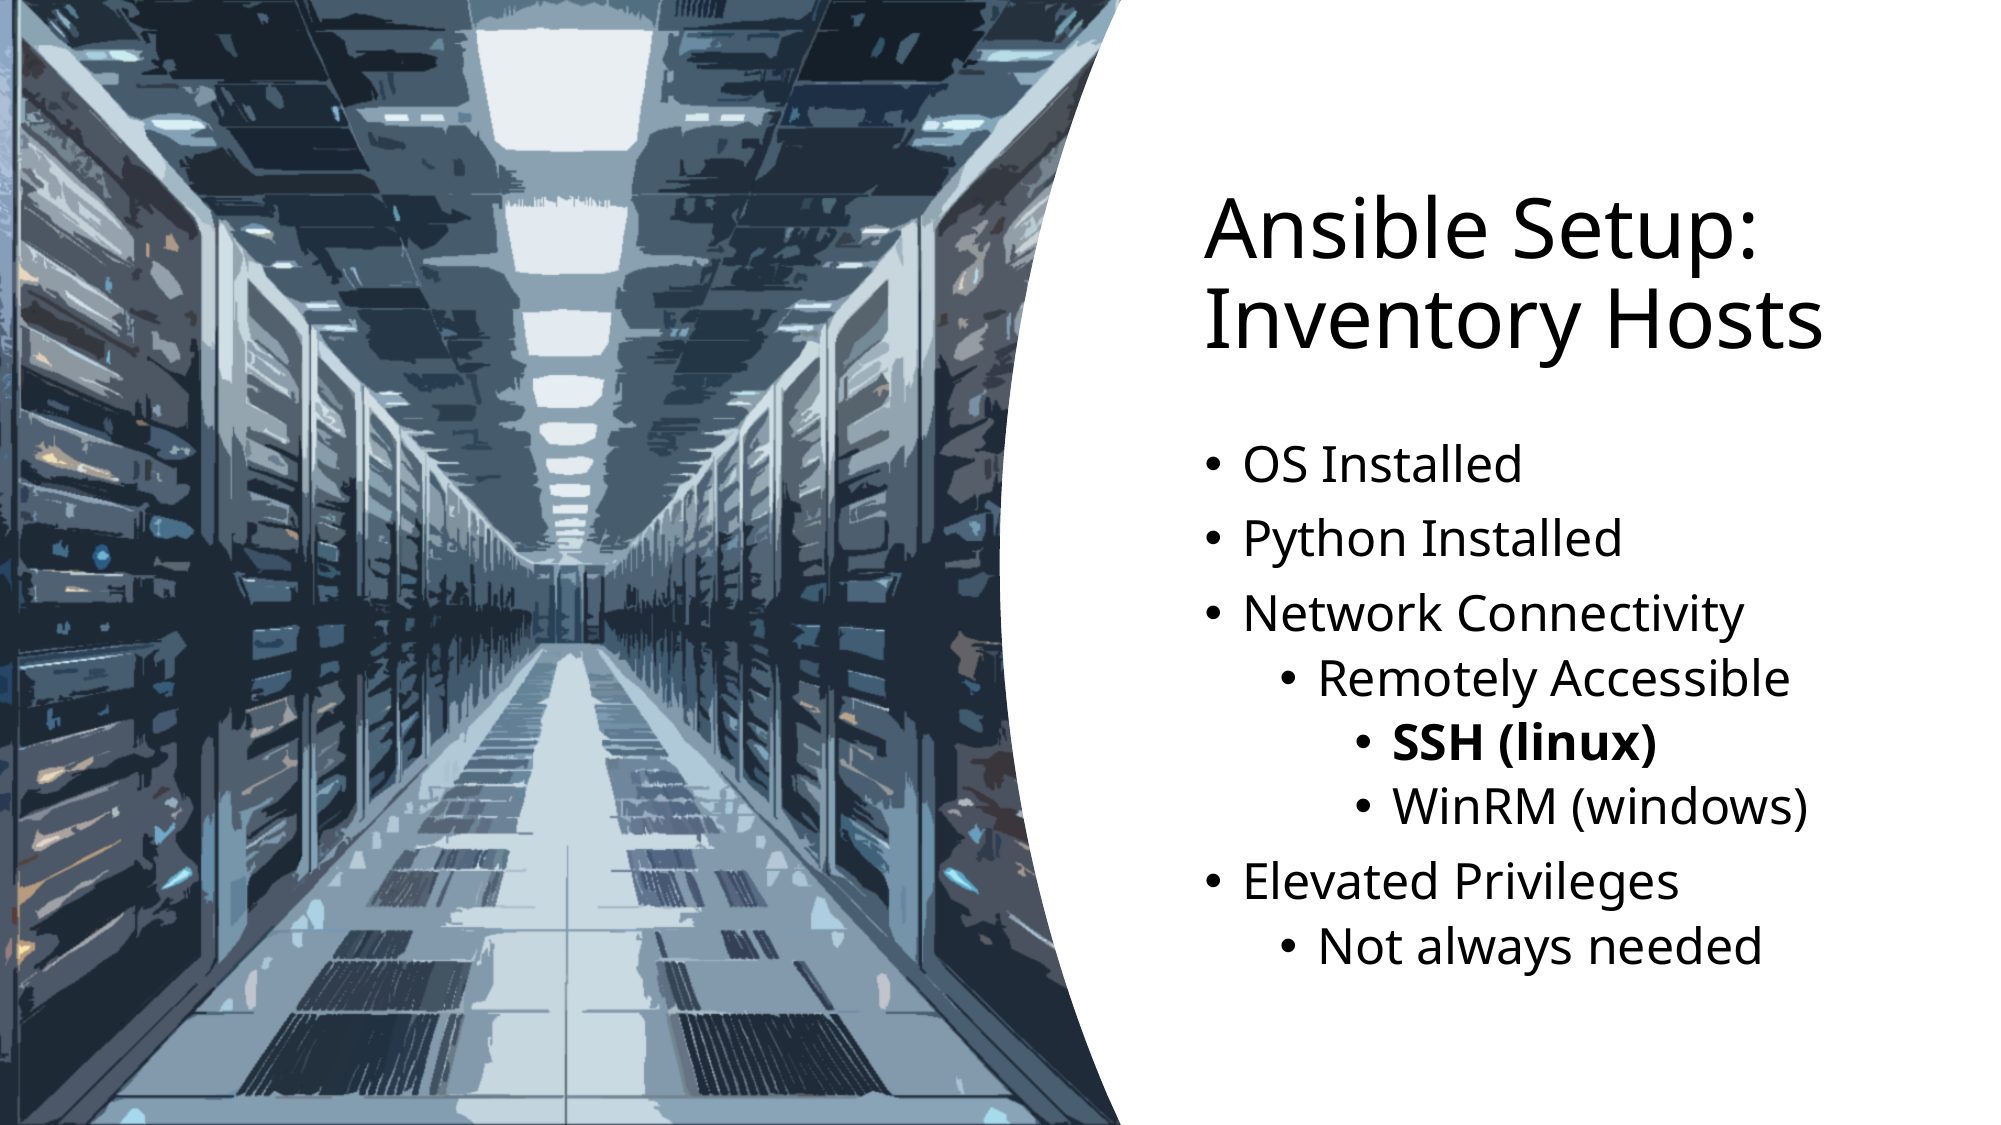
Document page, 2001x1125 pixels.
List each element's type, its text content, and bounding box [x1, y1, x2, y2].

title Ansible Setup: Inventory Hosts [1189, 146, 1876, 406]
text_box [0, 0, 1121, 1125]
list OS Installed Python Installed Network Connectivity Remotely Accessible SSH (linux) WinRM (windows) Elevated Privileges Not always needed [1189, 431, 1825, 979]
